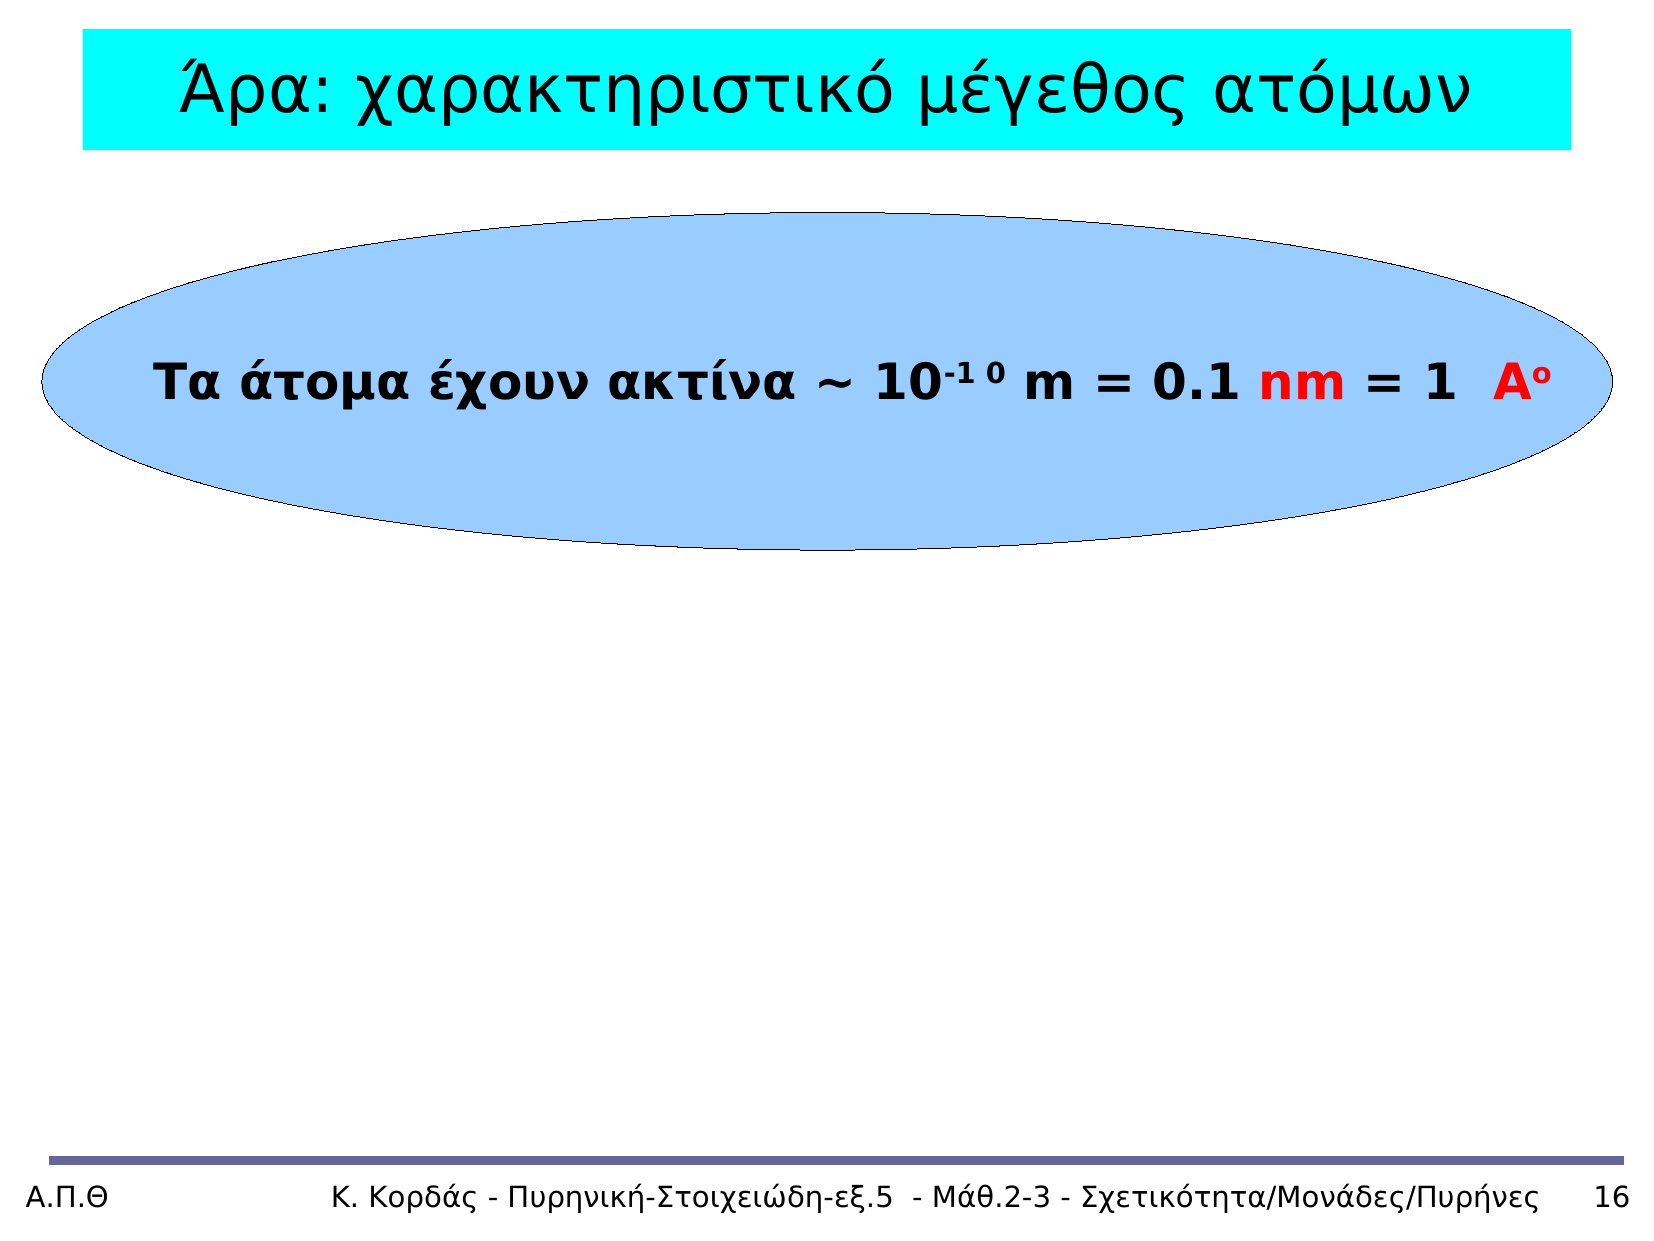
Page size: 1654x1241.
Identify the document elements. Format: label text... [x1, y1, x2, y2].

title Άρα: χαρακτηριστικό μέγεθος ατόμων [82, 28, 1571, 151]
text_box [1571, 327, 1613, 436]
text_box [41, 328, 82, 435]
list Τα άτομα έχουν ακτίνα ~ 10-1 0 m = 0.1 nm = 1 Αο [82, 177, 1571, 1047]
